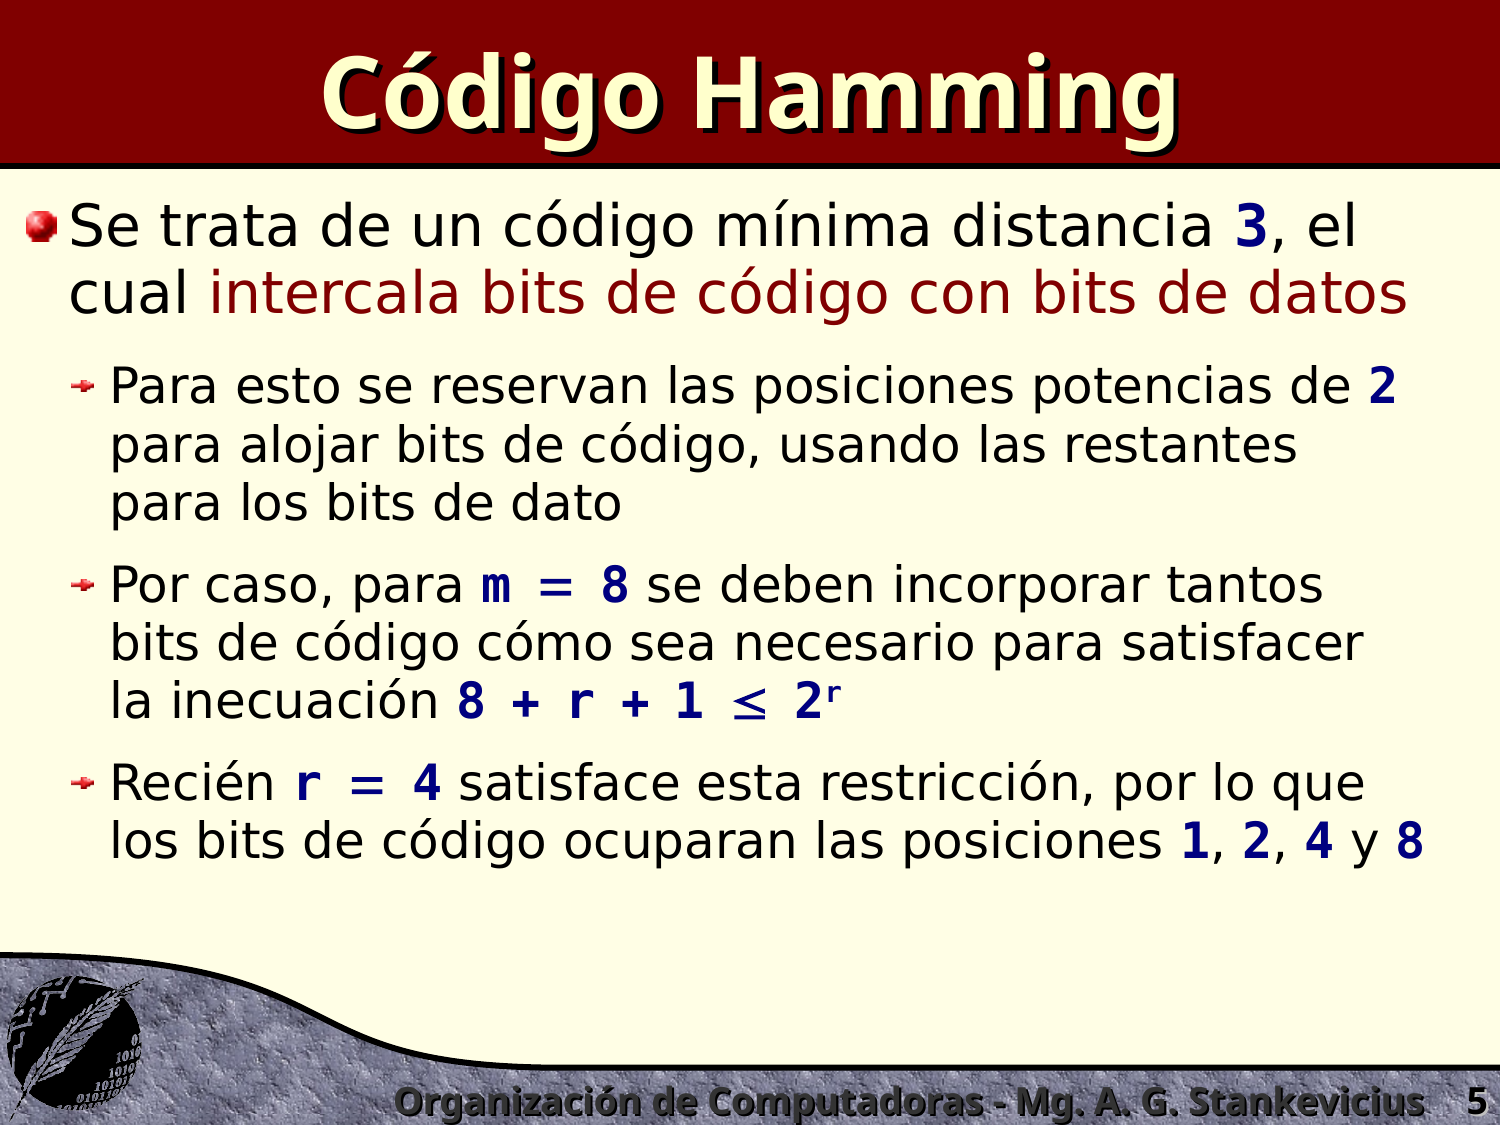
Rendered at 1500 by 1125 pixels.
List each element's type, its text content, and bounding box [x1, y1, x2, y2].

picture [0, 959, 1500, 1125]
picture [1058, 1100, 1065, 1110]
title Código Hamming [15, 5, 1485, 160]
picture [448, 1100, 455, 1110]
picture [802, 1100, 806, 1110]
list Se trata de un código mínima distancia 3, el cual intercala bits de código con bits de datos Para esto se reservan las posiciones potencias de 2 para alojar bits de código, usando las restantes para los bits de dato Por caso, para m = 8 se deben incorporar tantos bits de código cómo sea necesario para satisfacer la inecuación 8 + r + 1 ≤ 2r Recién r = 4 satisface esta restricción, por lo que los bits de código ocuparan las posiciones 1, 2, 4 y 8 [11, 192, 1486, 935]
